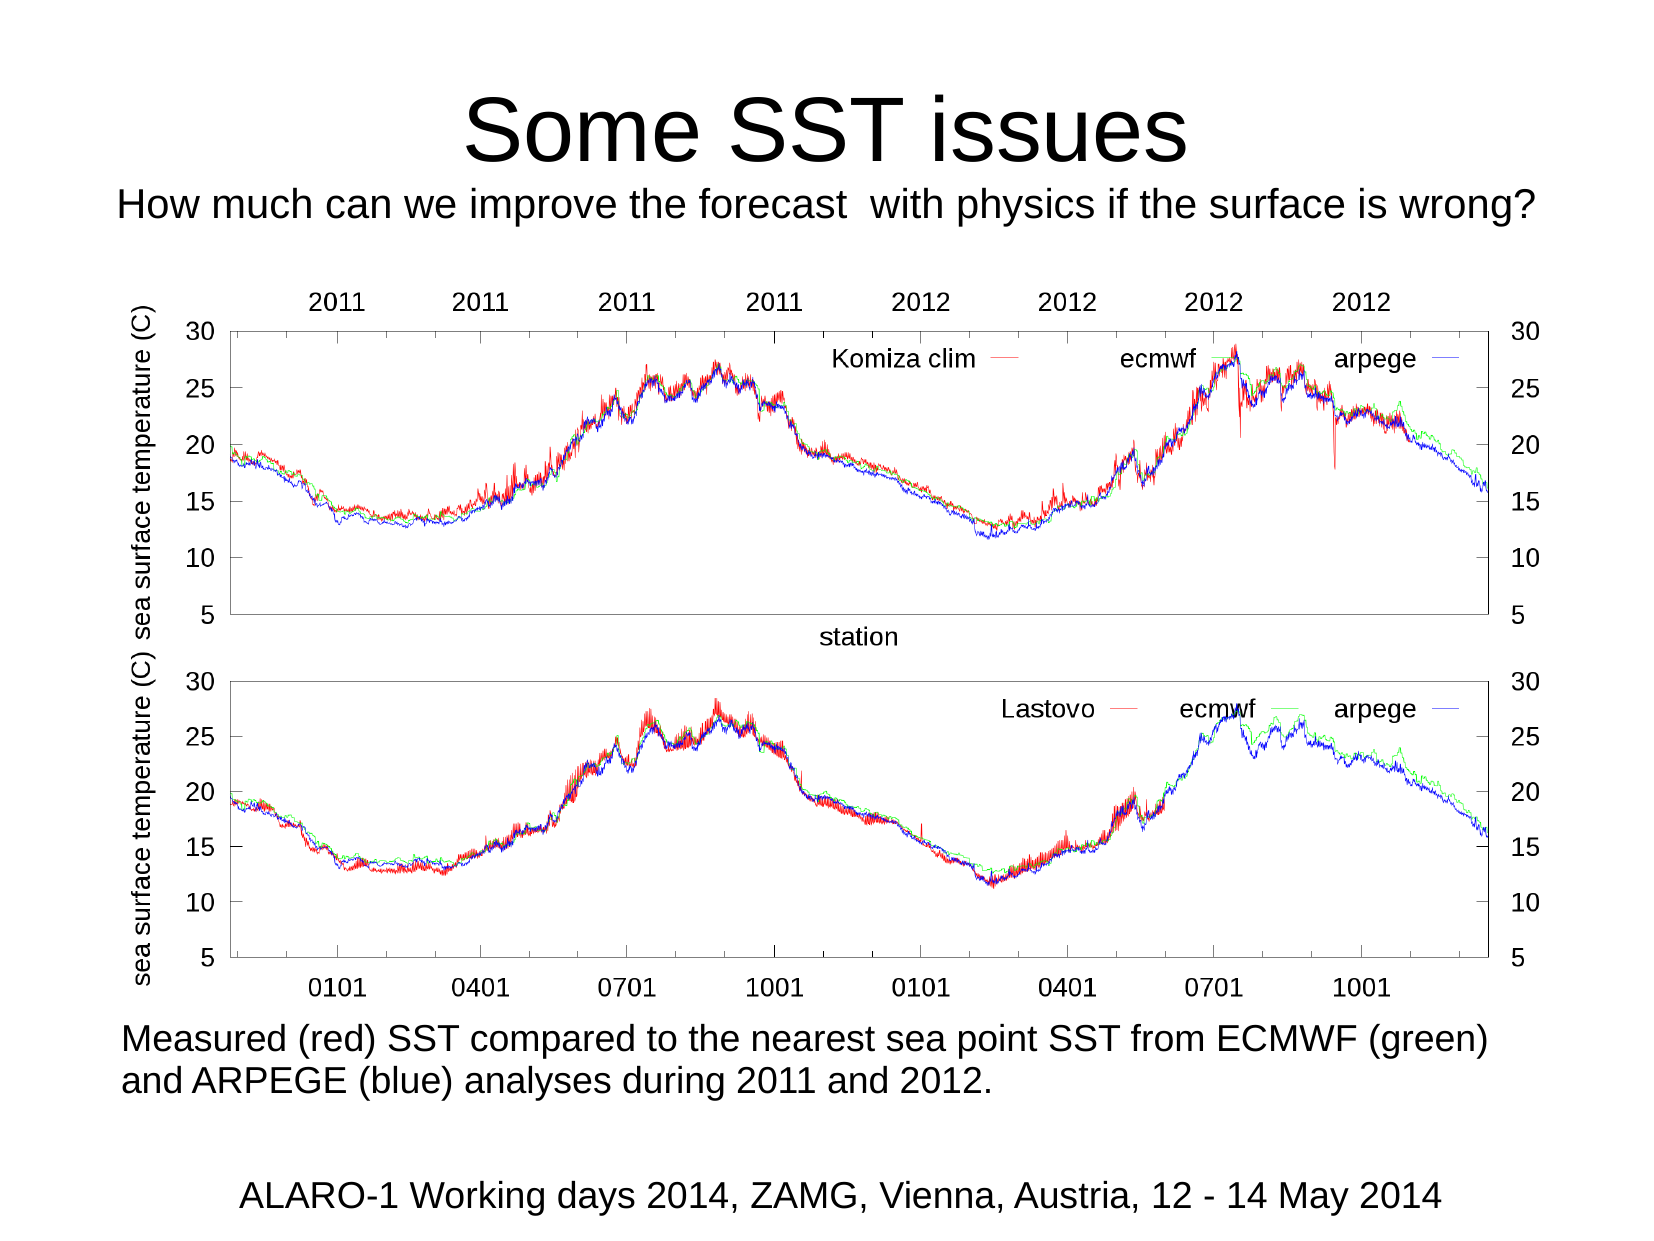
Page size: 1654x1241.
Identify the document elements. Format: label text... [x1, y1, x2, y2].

text_box ALARO-1 Working days 2014, ZAMG, Vienna, Austria, 12 - 14 May 2014 [224, 1167, 1467, 1225]
title Some SST issues How much can we improve the forecast with physics if the surface is wrong? [82, 49, 1571, 257]
picture [118, 271, 1607, 1016]
text_box Measured (red) SST compared to the nearest sea point SST from ECMWF (green) and ARPEGE (blue) analyses during 2011 and 2012. [106, 1009, 1524, 1109]
